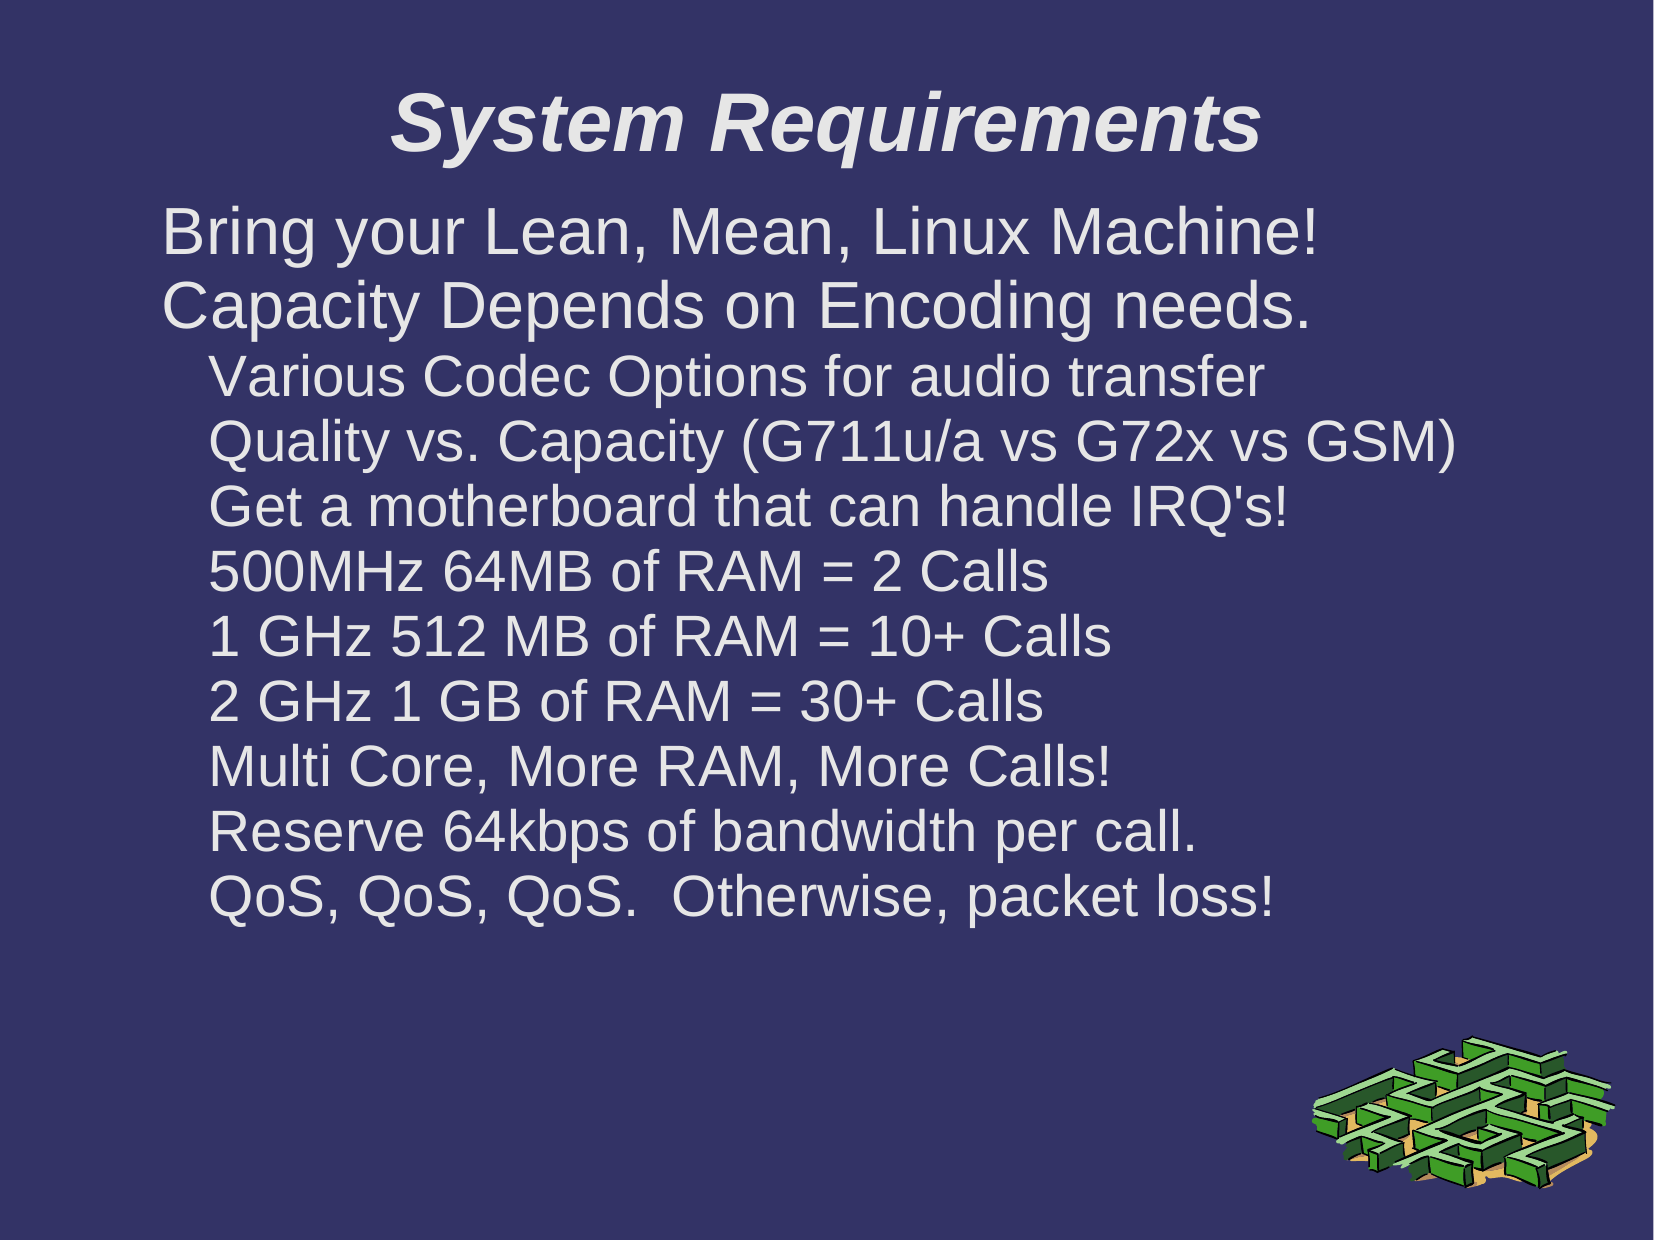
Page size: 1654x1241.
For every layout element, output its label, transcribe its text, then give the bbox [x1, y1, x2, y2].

title System Requirements [121, 19, 1534, 227]
list Bring your Lean, Mean, Linux Machine! Capacity Depends on Encoding needs. Various Codec Options for audio transfer Quality vs. Capacity (G711u/a vs G72x vs GSM) Get a motherboard that can handle IRQ's! 500MHz 64MB of RAM = 2 Calls 1 GHz 512 MB of RAM = 10+ Calls 2 GHz 1 GB of RAM = 30+ Calls Multi Core, More RAM, More Calls! Reserve 64kbps of bandwidth per call. QoS, QoS, QoS. Otherwise, packet loss! [150, 193, 1541, 1013]
